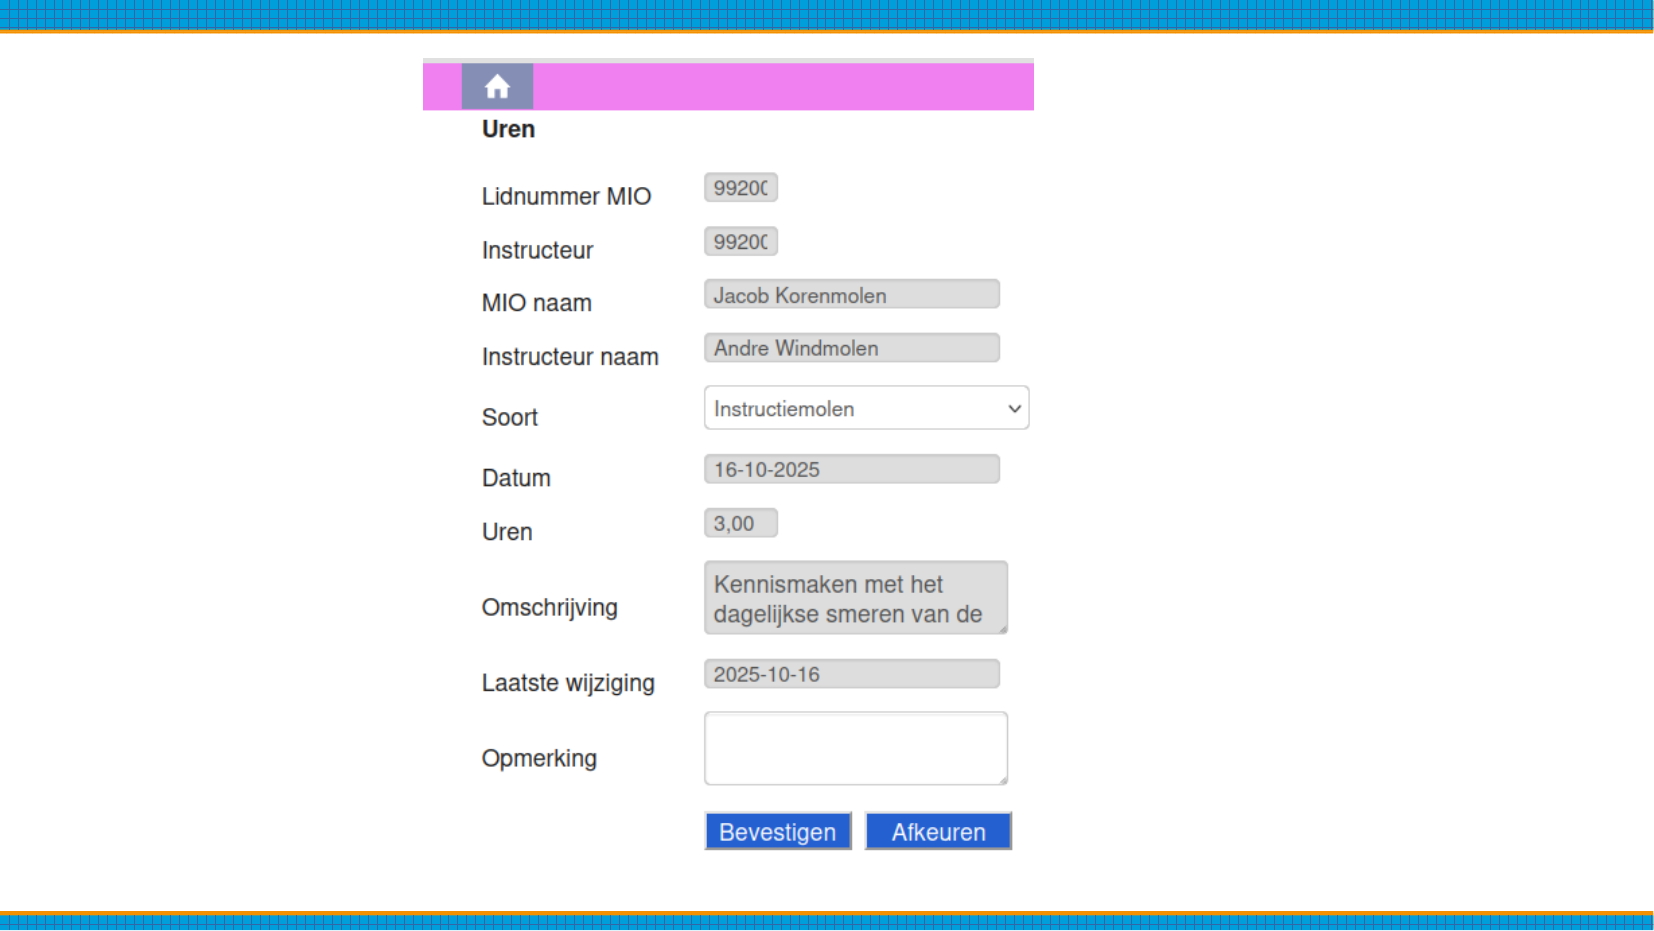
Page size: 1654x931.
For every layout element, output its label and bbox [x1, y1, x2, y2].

picture [423, 58, 1034, 857]
